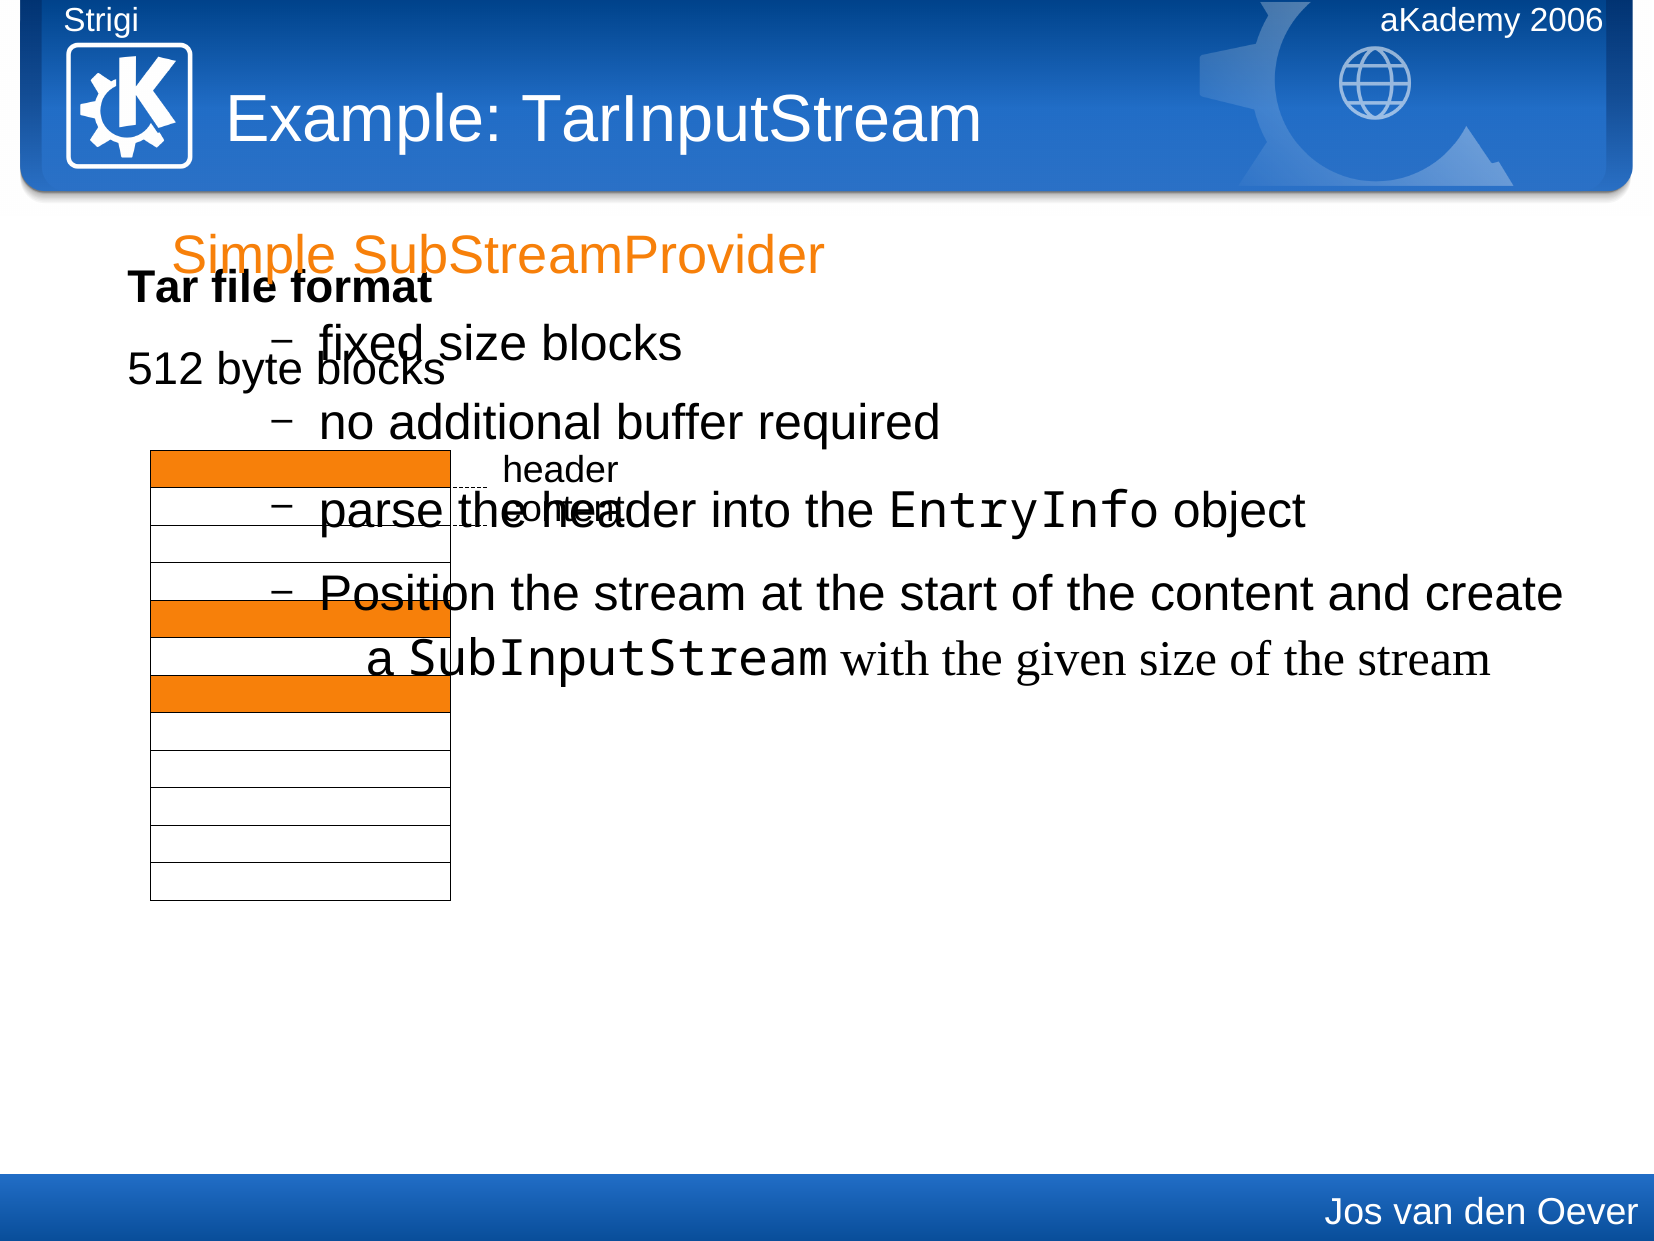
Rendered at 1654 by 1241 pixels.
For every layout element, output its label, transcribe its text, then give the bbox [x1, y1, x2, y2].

text_box [359, 600, 373, 607]
text_box content [487, 487, 640, 545]
text_box Tar file format 512 byte blocks [112, 262, 461, 411]
text_box header [487, 448, 634, 487]
picture [0, 0, 1652, 216]
title Example: TarInputStream [225, 49, 1571, 188]
text_box [150, 450, 451, 487]
text_box content [631, 503, 640, 524]
text_box [150, 600, 451, 637]
text_box [150, 675, 451, 712]
list Simple SubStreamProvider fixed size blocks no additional buffer required parse the header into the EntryInfo object Position the stream at the start of the content and create a SubInputStream with the given size of the stream [845, 225, 1572, 1109]
